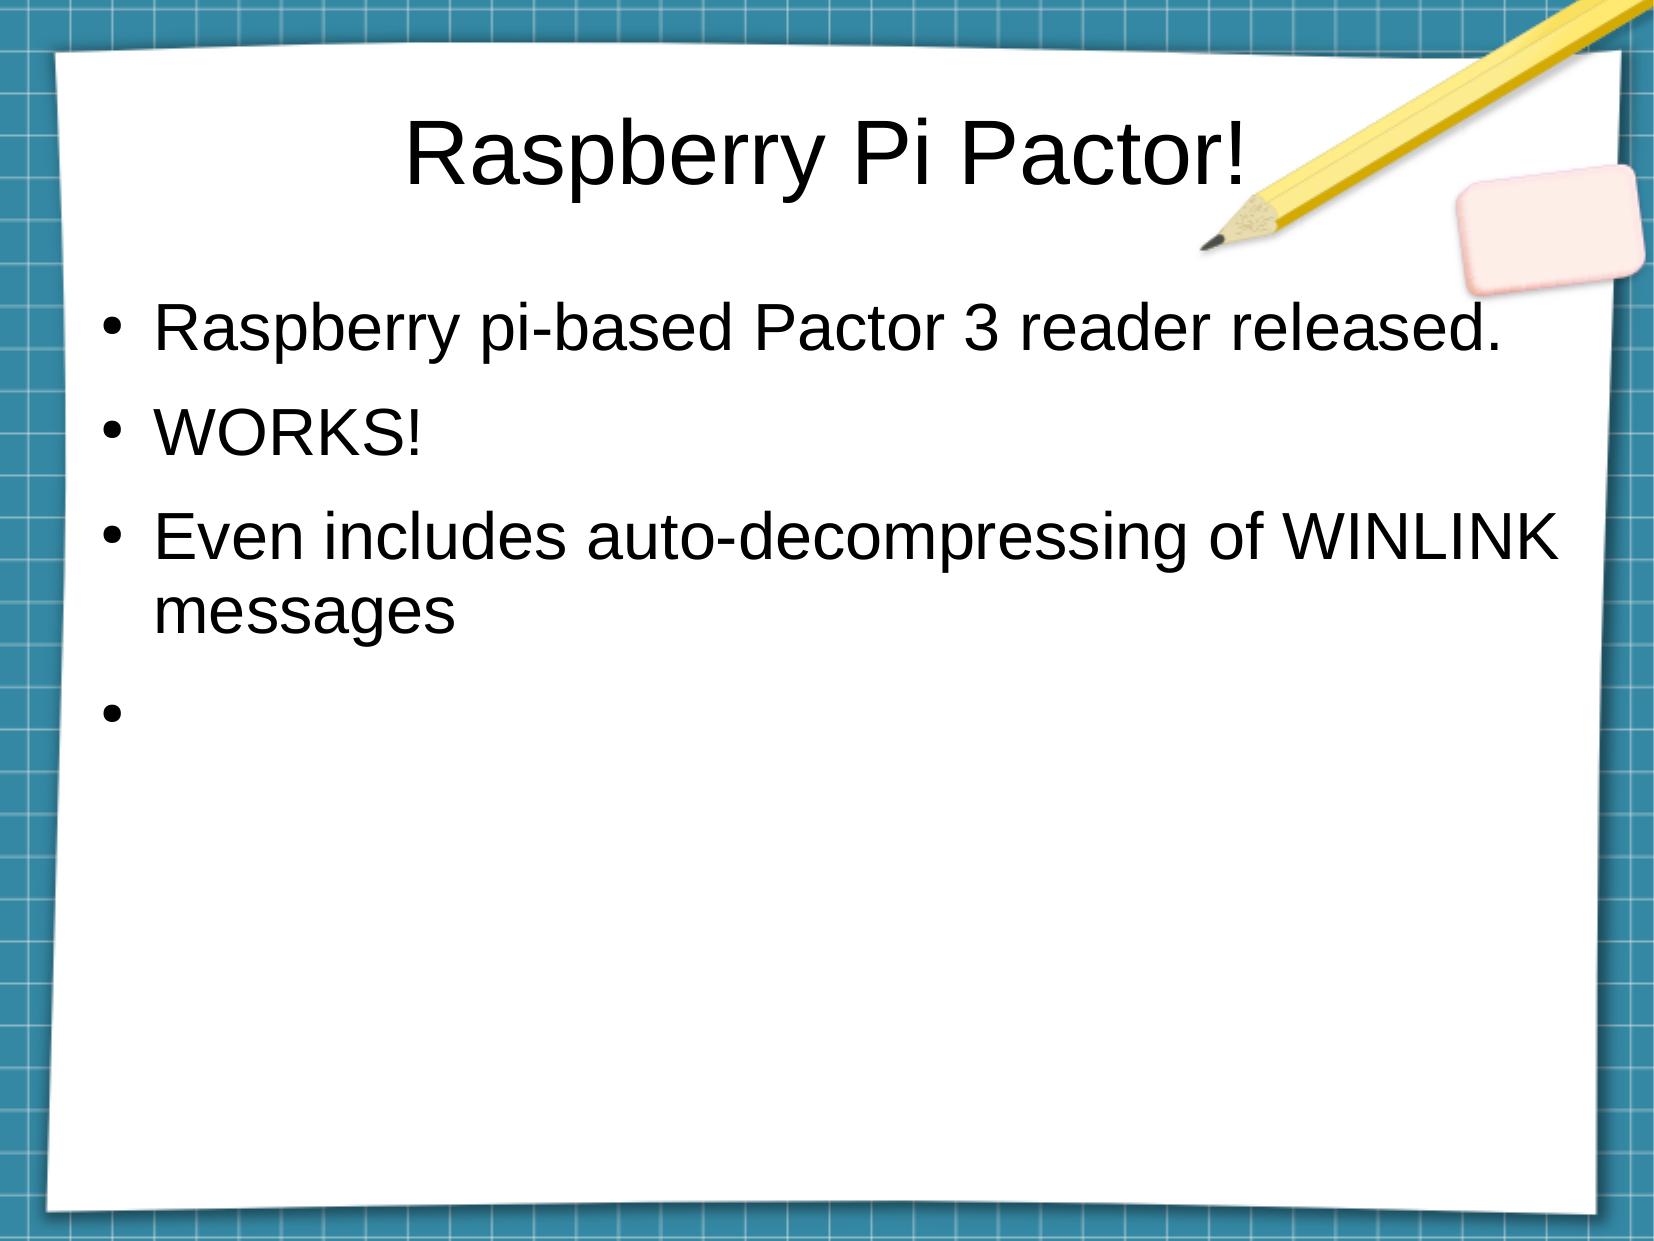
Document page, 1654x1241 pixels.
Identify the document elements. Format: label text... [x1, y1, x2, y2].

list Raspberry pi-based Pactor 3 reader released. WORKS! Even includes auto-decompressing of WINLINK messages [82, 290, 1571, 1010]
title Raspberry Pi Pactor! [82, 49, 1571, 257]
picture [0, 0, 1654, 1241]
